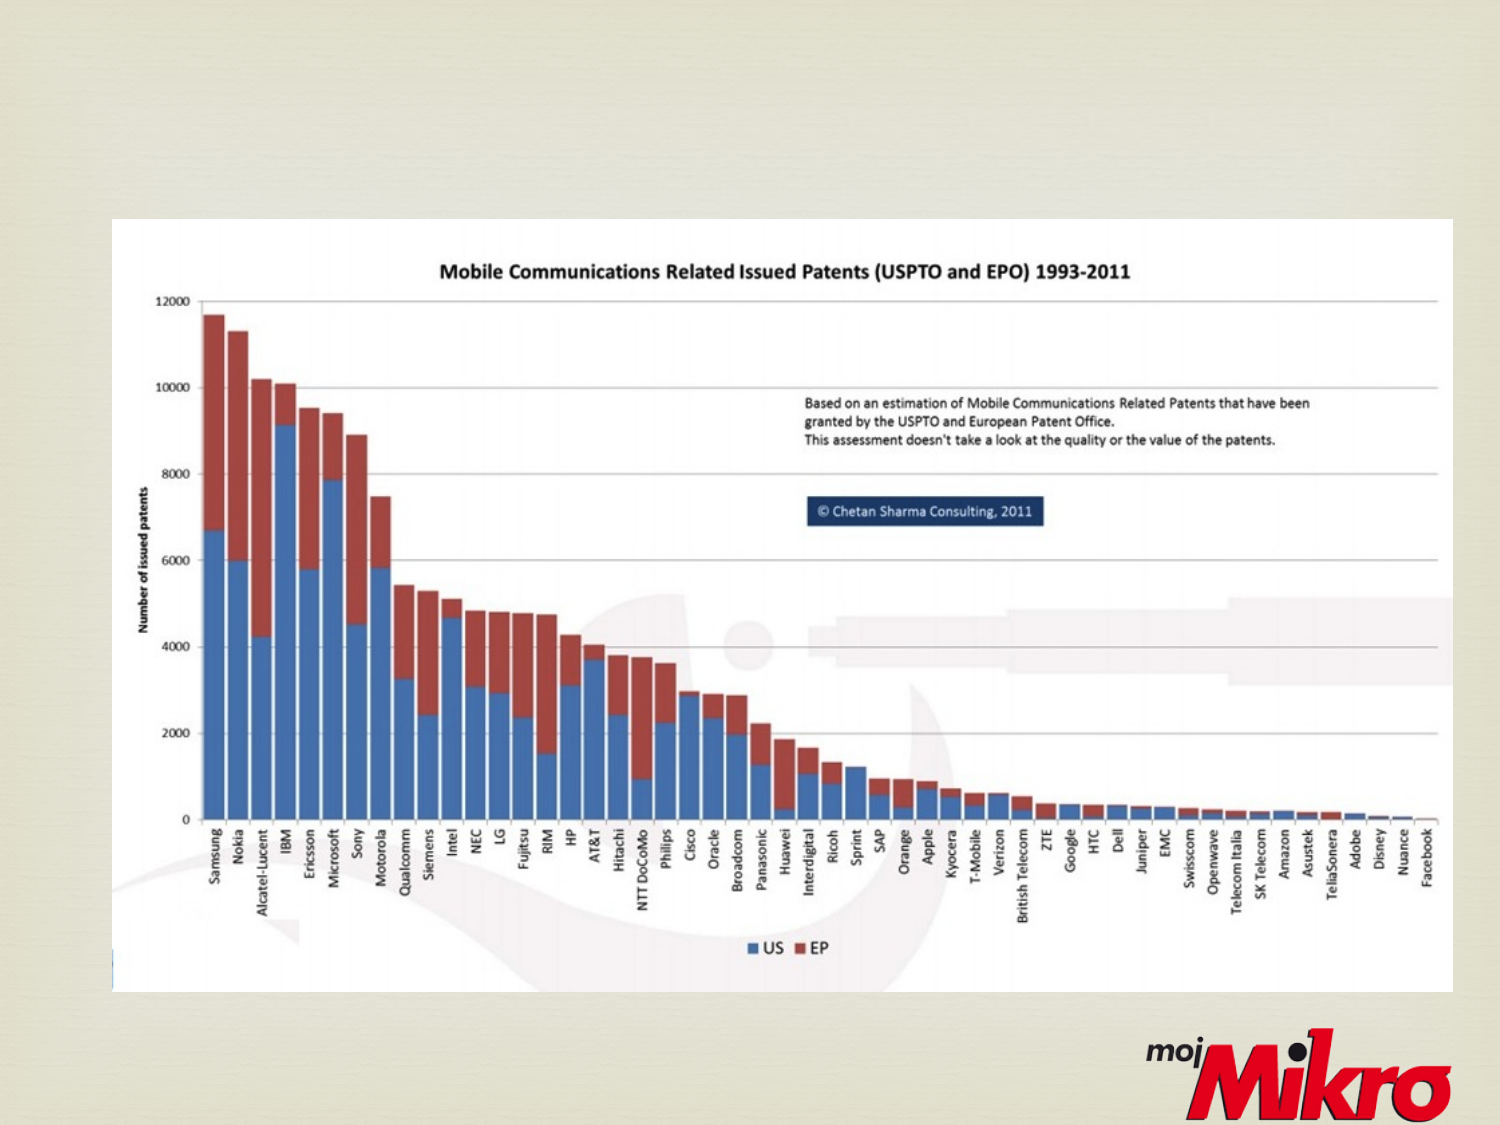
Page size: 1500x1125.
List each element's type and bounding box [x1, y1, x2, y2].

picture [112, 219, 1453, 992]
picture [1145, 1027, 1453, 1125]
